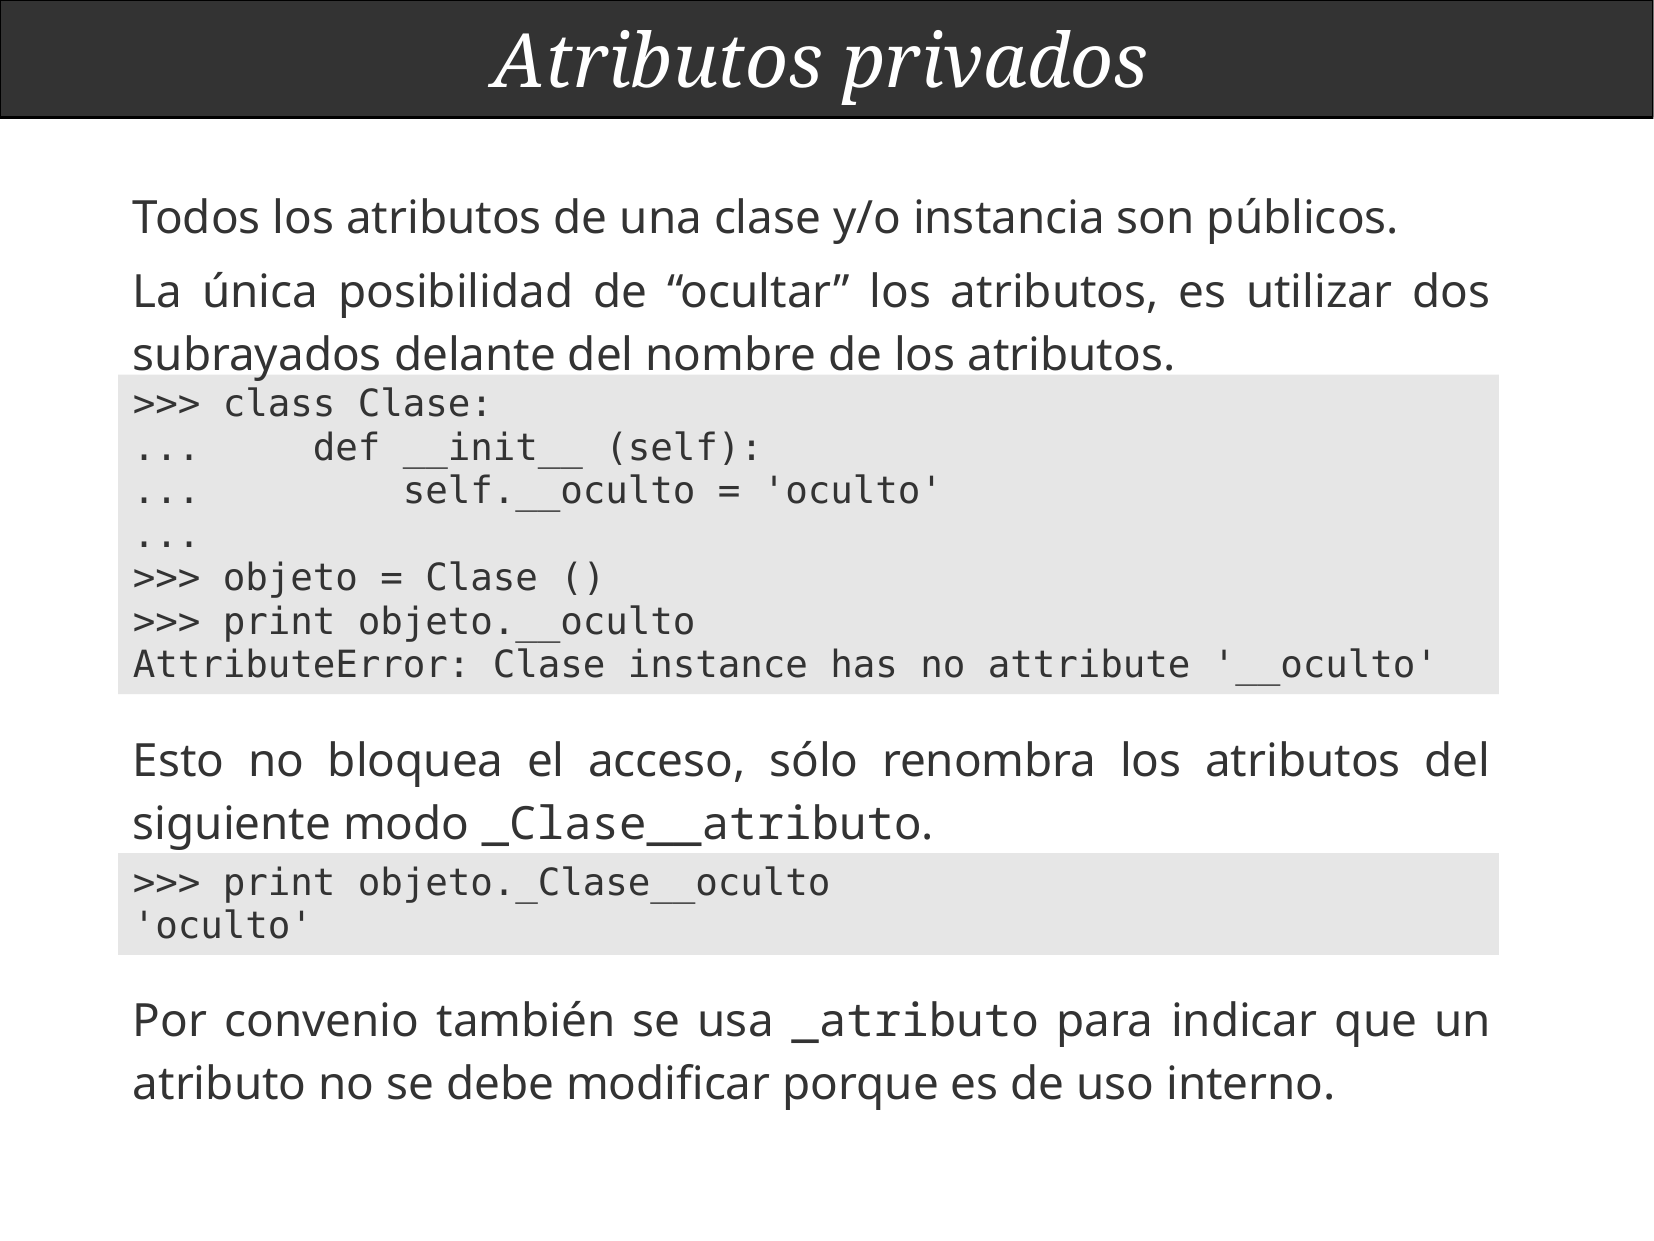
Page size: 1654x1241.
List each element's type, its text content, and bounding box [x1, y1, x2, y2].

text_box >>> print objeto._Clase__oculto 'oculto' [118, 853, 1499, 955]
text_box Por convenio también se usa _atributo para indicar que un atributo no se debe modificar porque es de uso interno. [118, 980, 1506, 1102]
text_box Todos los atributos de una clase y/o instancia son públicos. La única posibilidad de “ocultar” los atributos, es utilizar dos subrayados delante del nombre de los atributos. [118, 177, 1506, 364]
text_box Atributos privados [0, 0, 1654, 101]
text_box >>> class Clase: ... def __init__ (self): ... self.__oculto = 'oculto' ... >>> objeto = Clase () >>> print objeto.__oculto AttributeError: Clase instance has no attribute '__oculto' [118, 374, 1499, 695]
text_box Esto no bloquea el acceso, sólo renombra los atributos del siguiente modo _Clase__atributo. [118, 720, 1506, 842]
